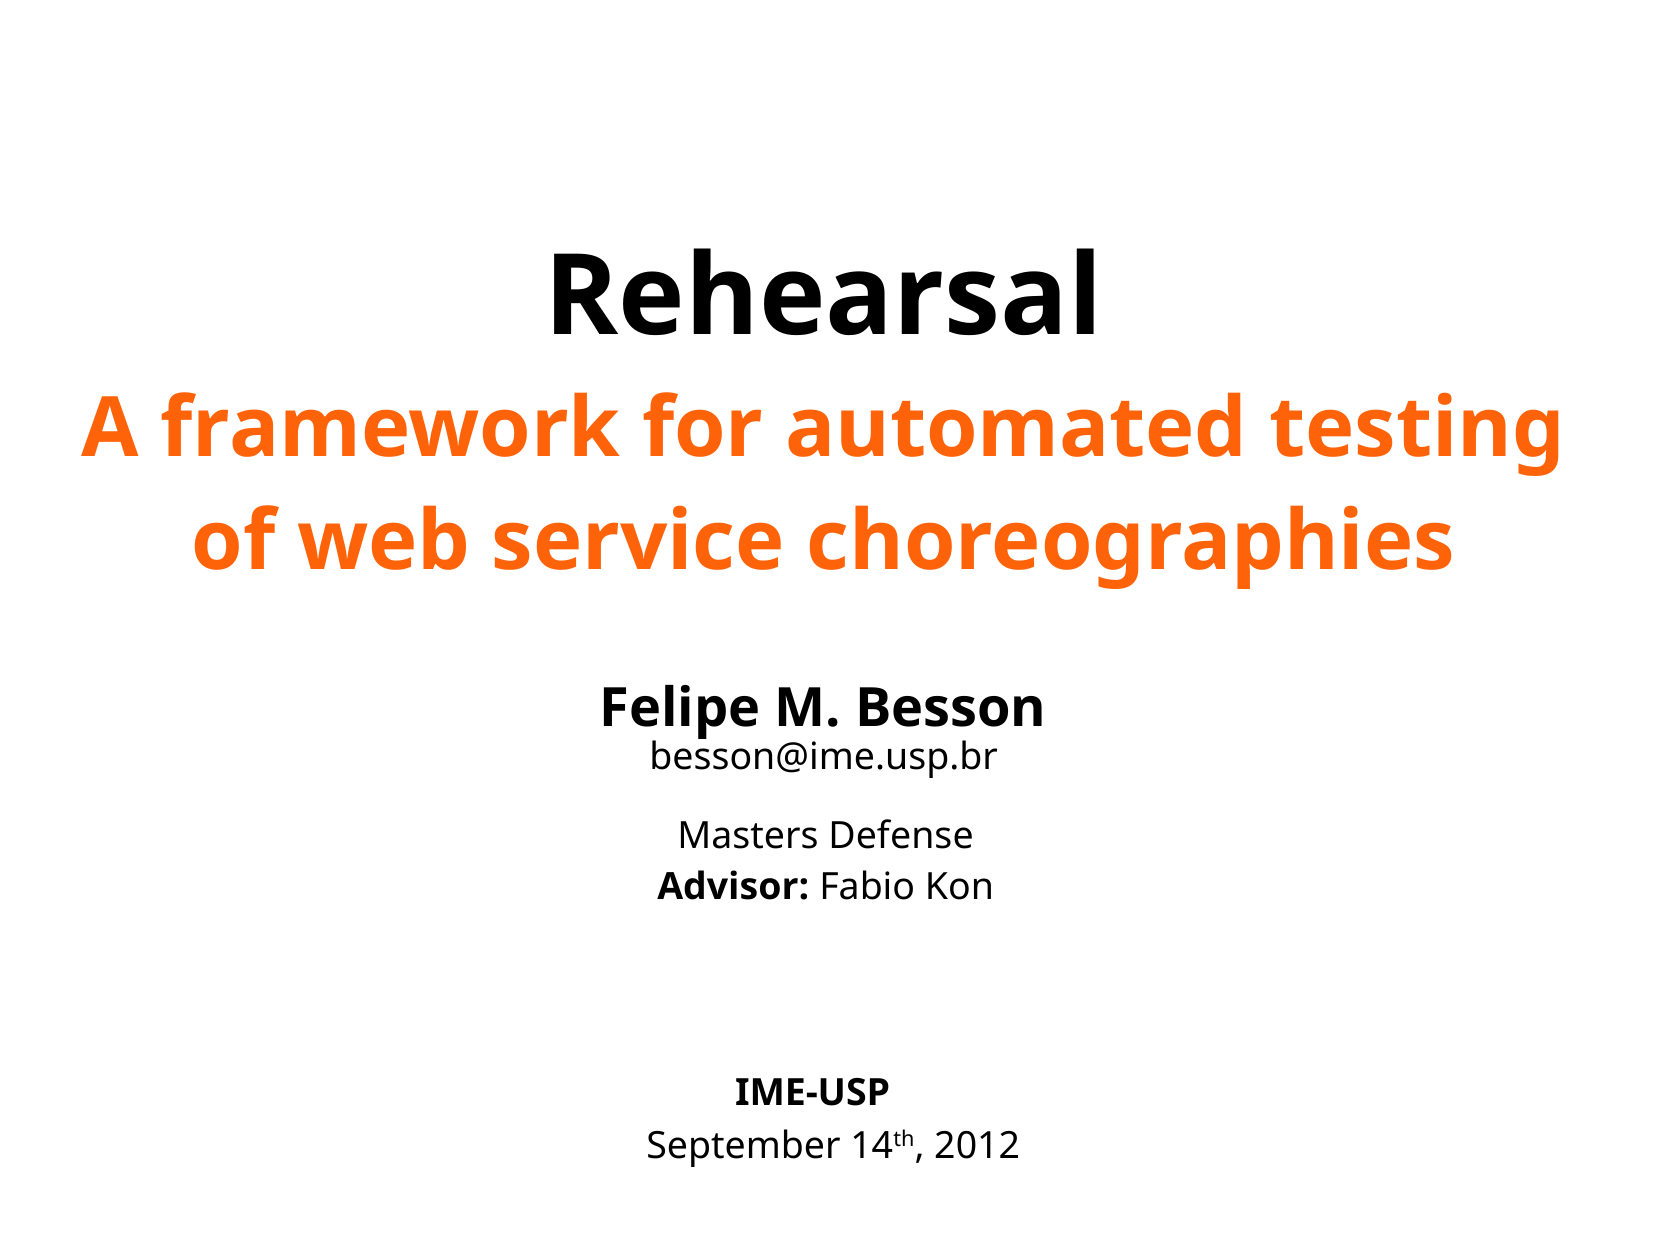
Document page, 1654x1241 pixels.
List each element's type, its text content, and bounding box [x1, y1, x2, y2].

text_box besson@ime.usp.br [634, 721, 1160, 779]
text_box Masters Defense Advisor: Fabio Kon [469, 801, 1183, 901]
title Rehearsal A framework for automated testing of web service choreographies [29, 235, 1619, 573]
text_box IME-USP [720, 1057, 908, 1115]
text_box September 14th, 2012 [631, 1111, 1053, 1169]
text_box Felipe M. Besson [442, 660, 1205, 737]
